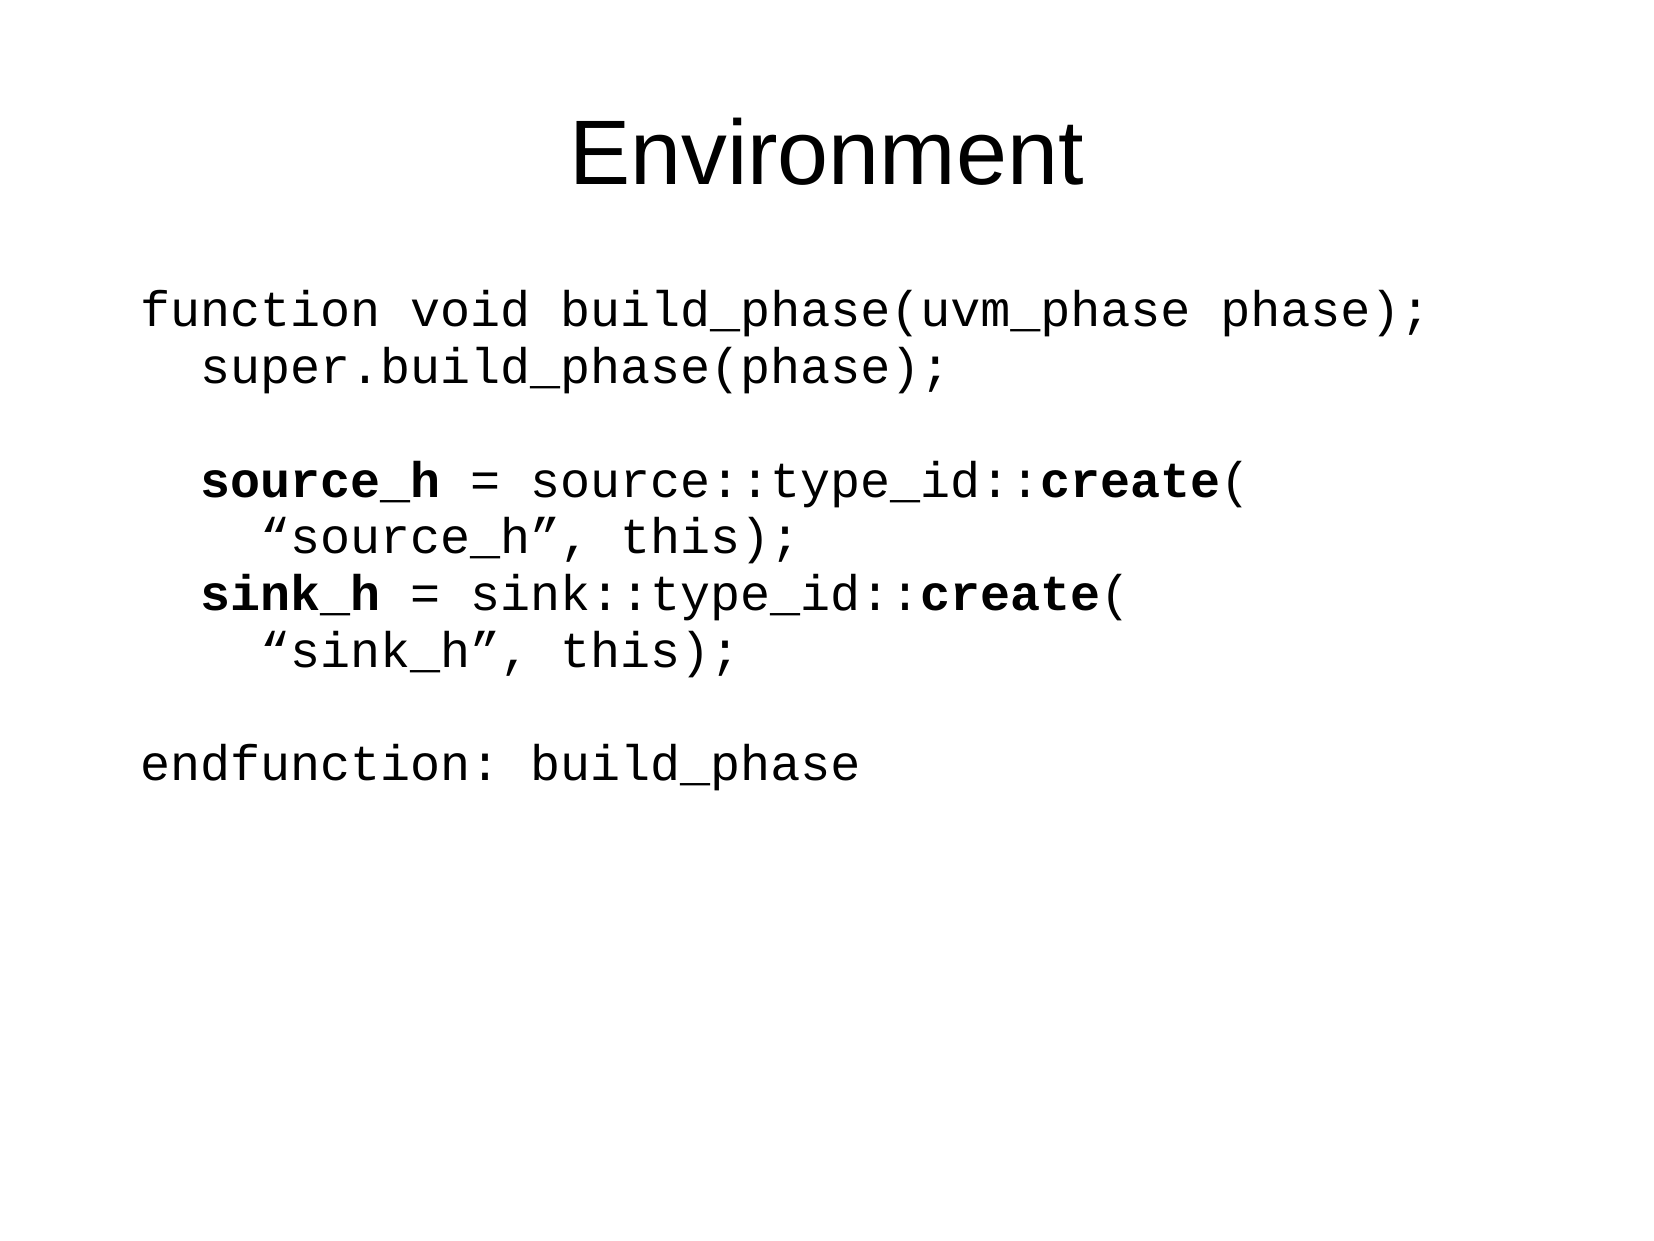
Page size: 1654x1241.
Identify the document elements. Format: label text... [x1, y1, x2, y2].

list function void build_phase(uvm_phase phase); super.build_phase(phase); source_h = source::type_id::create( “source_h”, this); sink_h = sink::type_id::create( “sink_h”, this); endfunction: build_phase [140, 285, 1431, 1156]
title Environment [82, 49, 1571, 257]
